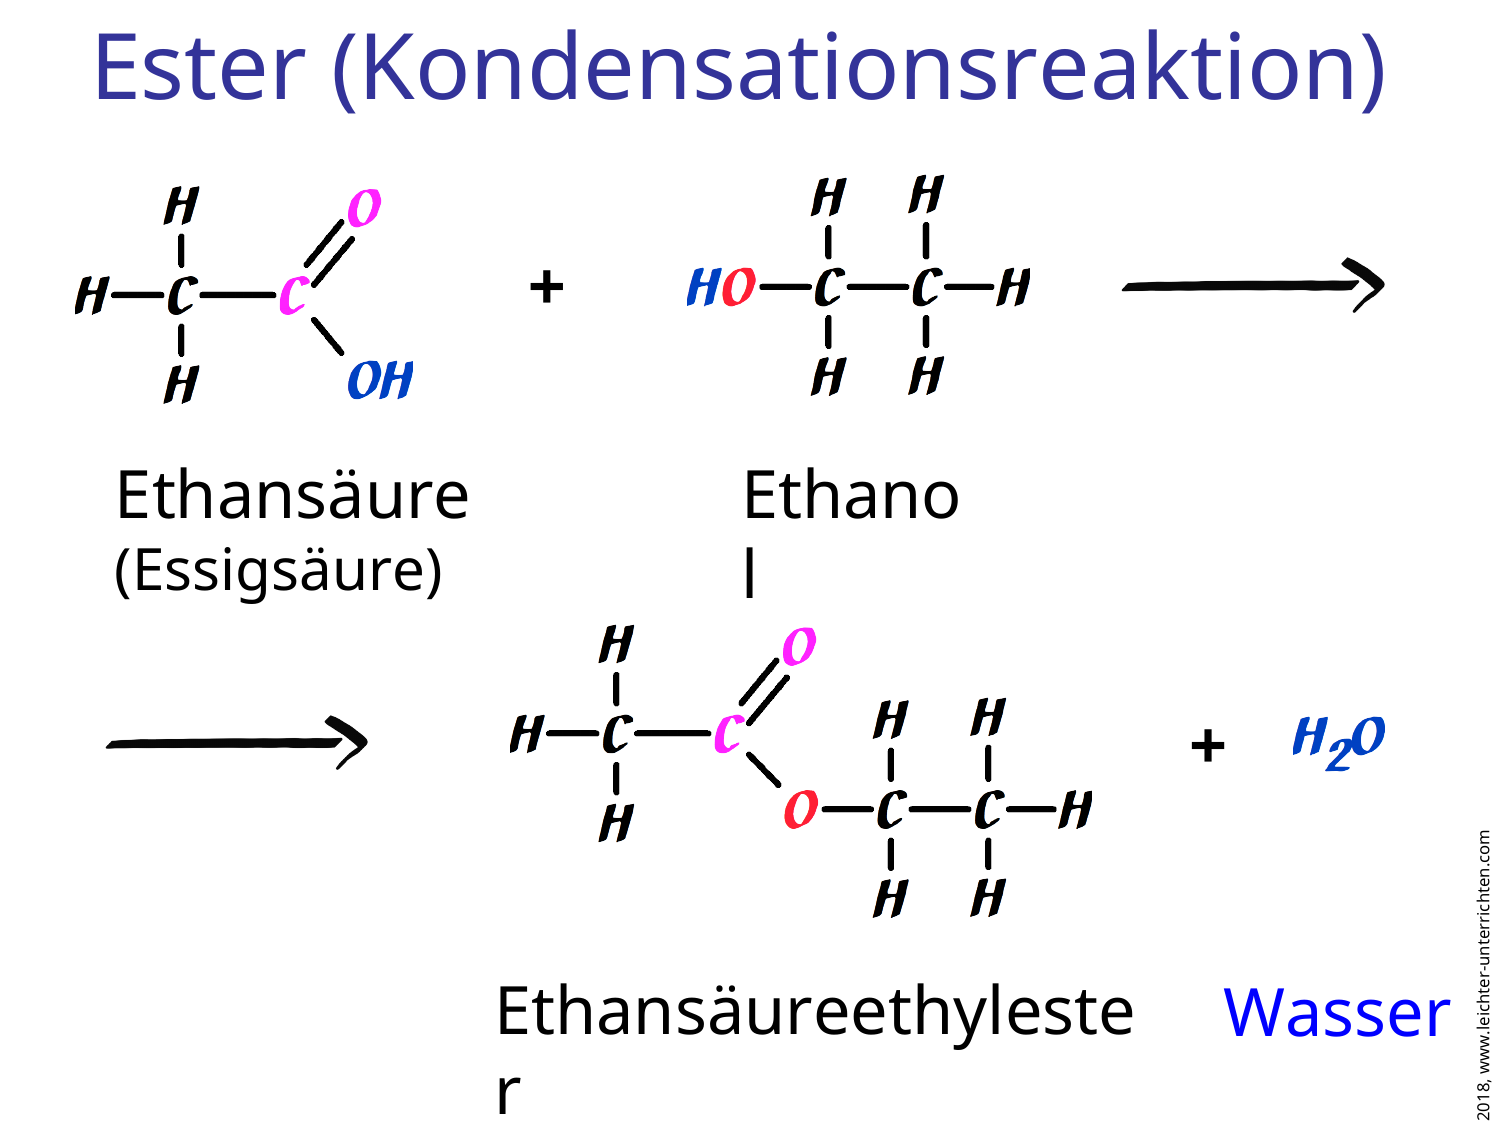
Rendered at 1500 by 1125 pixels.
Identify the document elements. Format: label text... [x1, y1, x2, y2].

title Ester (Kondensationsreaktion) [75, 0, 1426, 126]
picture [687, 160, 1030, 410]
picture [105, 715, 368, 770]
text_box + [1174, 694, 1243, 791]
text_box Ethanol [726, 444, 986, 610]
picture [510, 610, 1092, 932]
text_box Ethansäureethylester (Essigsäureethylester) [479, 960, 1177, 1125]
text_box + [513, 235, 582, 332]
text_box Wasser [1208, 962, 1469, 1058]
picture [1293, 702, 1385, 783]
picture [1121, 257, 1385, 313]
text_box Ethansäure (Essigsäure) [100, 444, 550, 610]
picture [75, 125, 413, 418]
